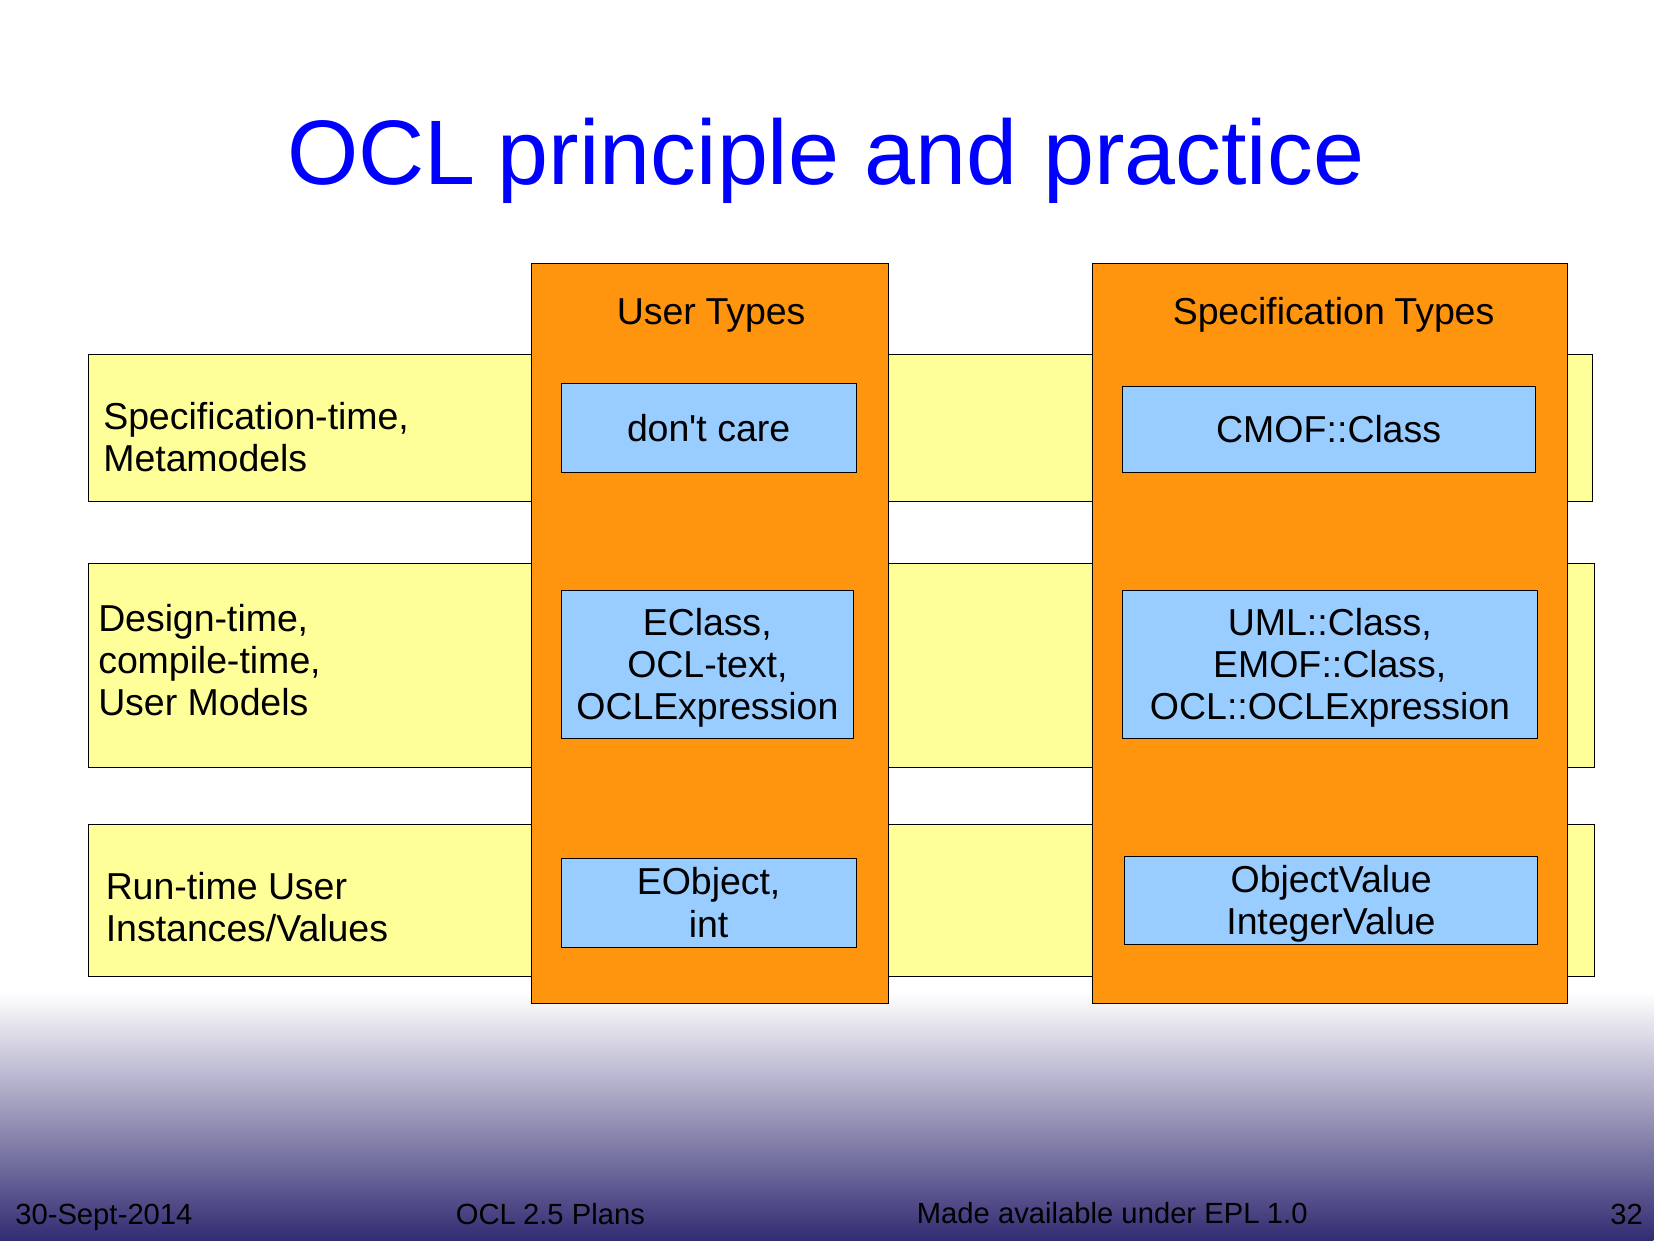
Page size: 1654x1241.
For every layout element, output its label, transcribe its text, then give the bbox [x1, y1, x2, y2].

text_box CMOF::Class [1122, 386, 1536, 473]
text_box Specification-time, Metamodels [88, 388, 441, 488]
text_box Specification Types [1129, 282, 1538, 340]
text_box EClass, OCL-text, OCLExpression [561, 590, 854, 739]
text_box Design-time, compile-time, User Models [83, 589, 409, 731]
text_box UML::Class, EMOF::Class, OCL::OCLExpression [1122, 590, 1538, 739]
text_box don't care [561, 383, 857, 473]
text_box EObject, int [561, 858, 857, 948]
text_box Run-time User Instances/Values [91, 858, 416, 958]
text_box ObjectValue IntegerValue [1124, 856, 1538, 945]
text_box User Types [563, 282, 859, 340]
title OCL principle and practice [82, 49, 1571, 257]
text_box [88, 263, 1595, 1004]
